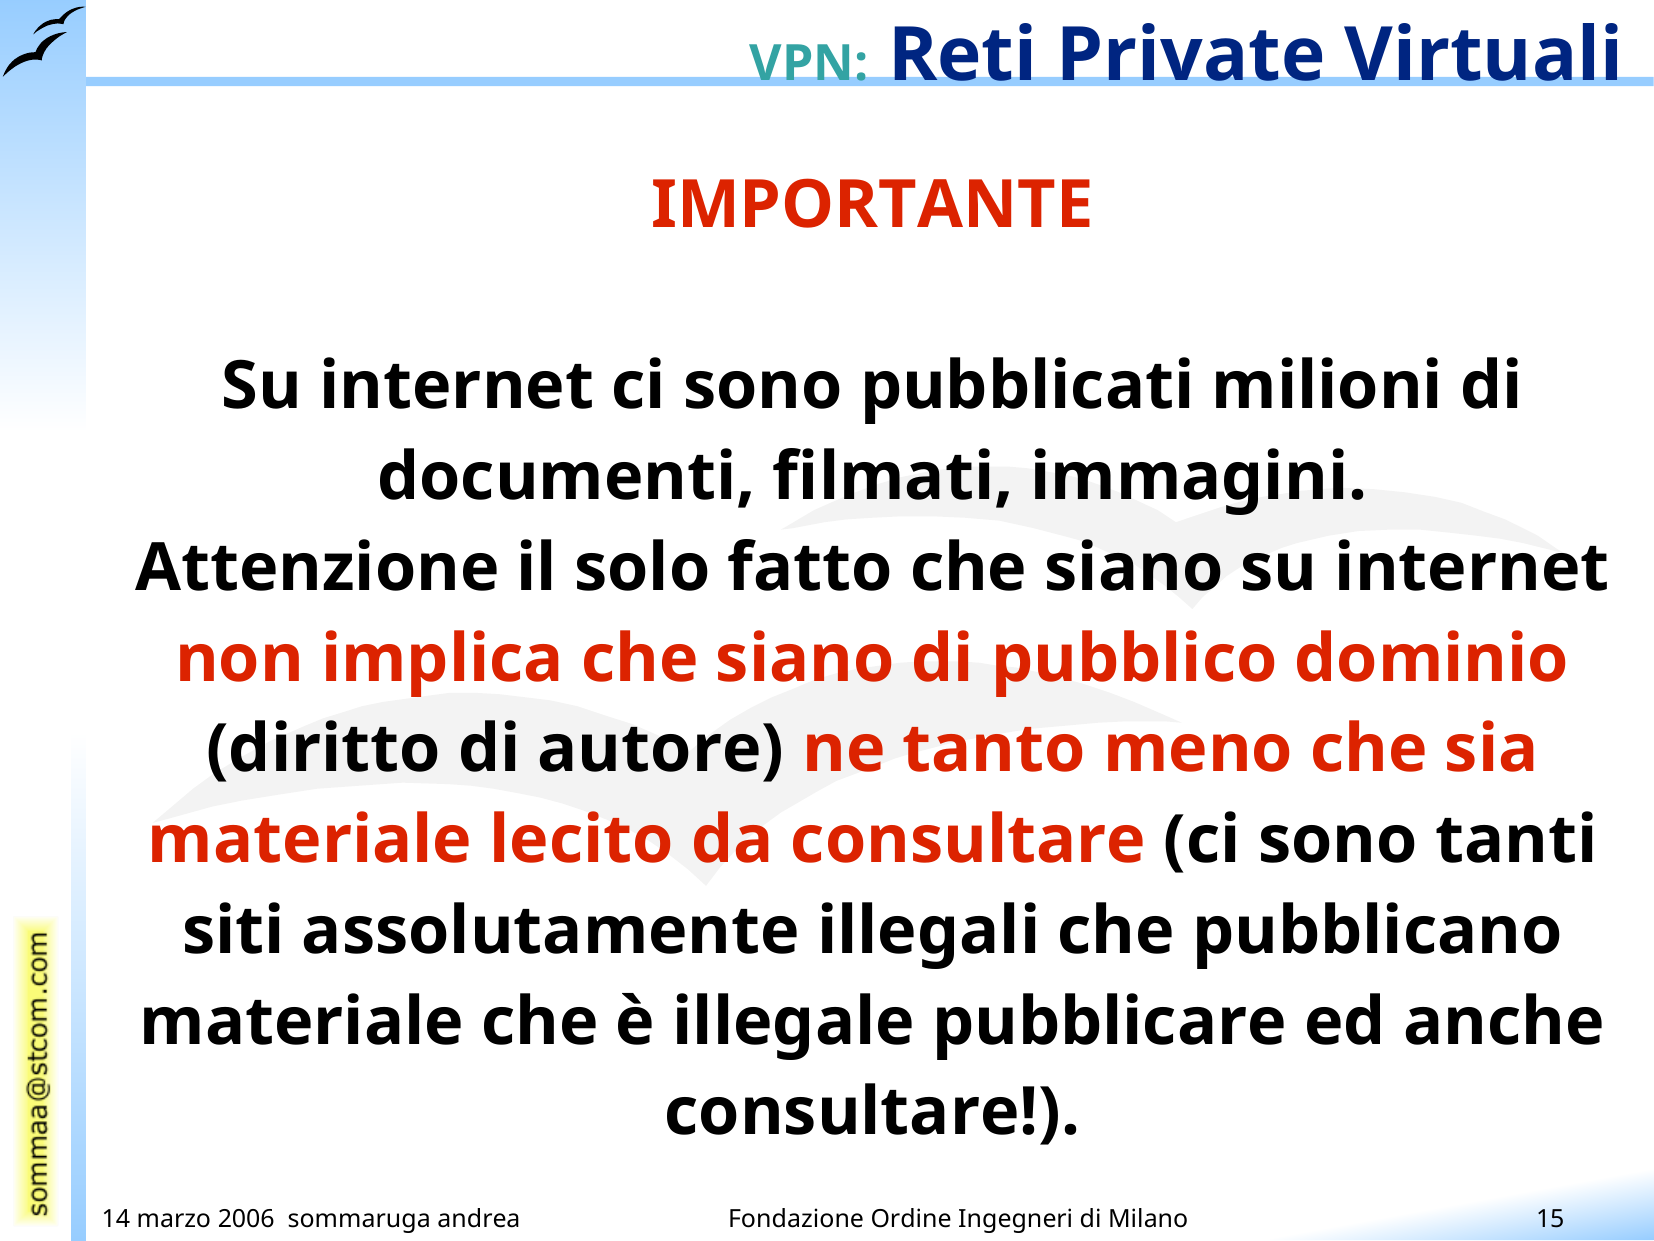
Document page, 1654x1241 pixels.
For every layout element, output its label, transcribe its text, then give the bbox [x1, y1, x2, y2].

subtitle IMPORTANTE Su internet ci sono pubblicati milioni di documenti, filmati, immagini. Attenzione il solo fatto che siano su internet non implica che siano di pubblico dominio (diritto di autore) ne tanto meno che sia materiale lecito da consultare (ci sono tanti siti assolutamente illegali che pubblicano materiale che è illegale pubblicare ed anche consultare!). [118, 147, 1628, 1163]
picture [12, 915, 60, 1228]
title VPN: Reti Private Virtuali [85, 0, 1654, 104]
